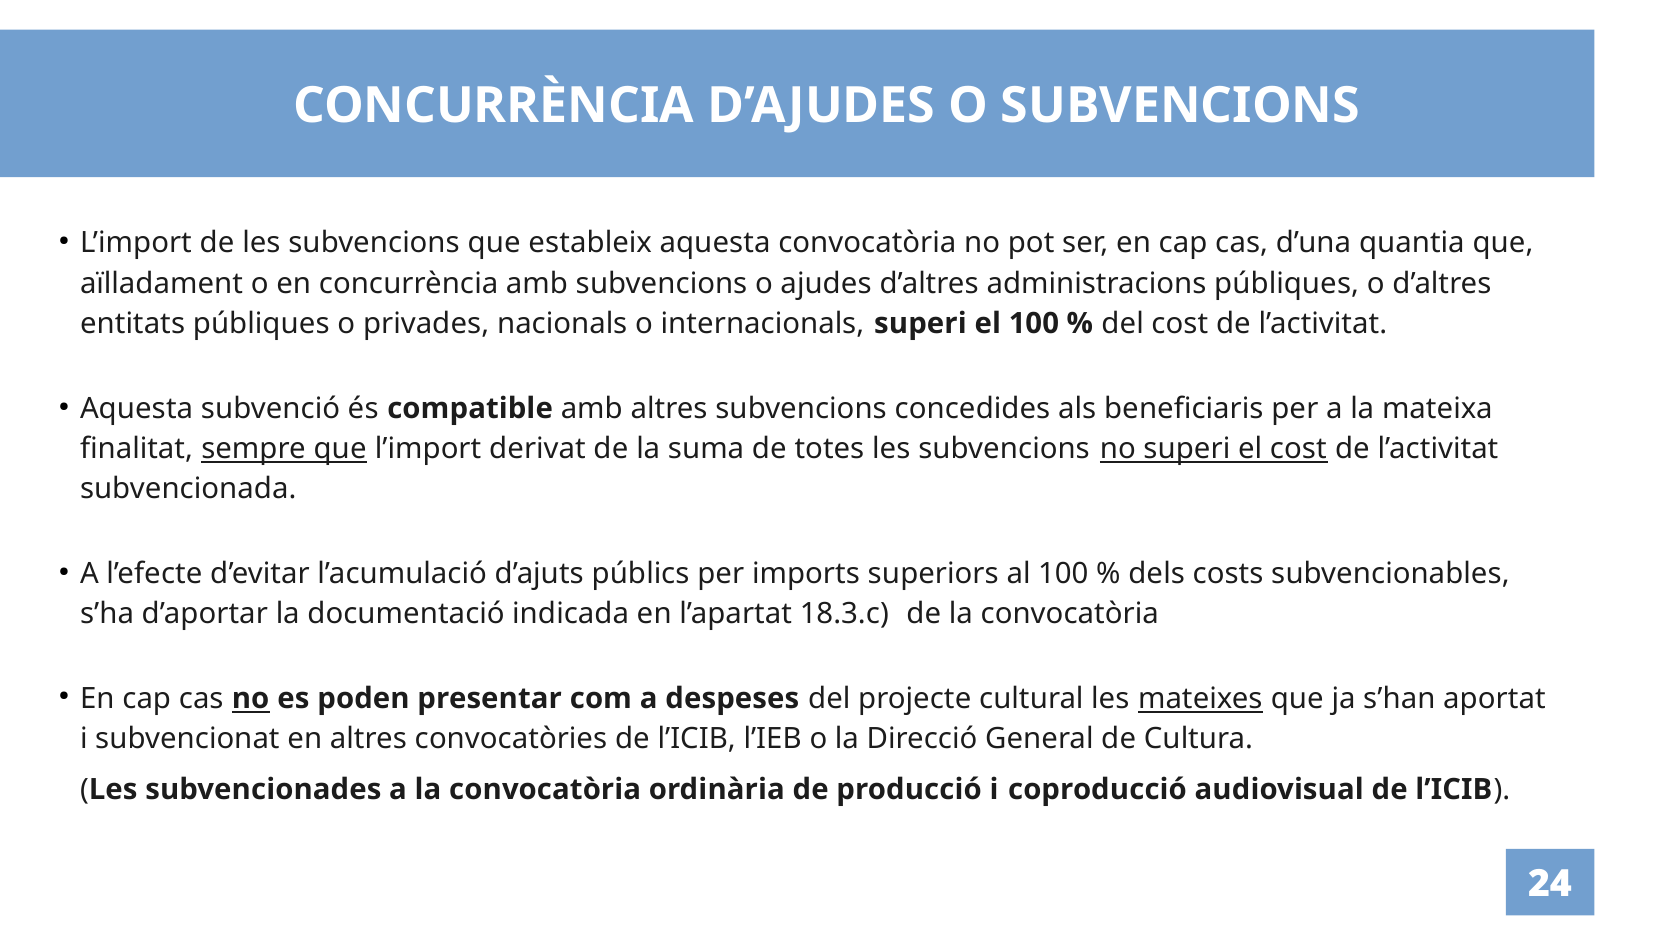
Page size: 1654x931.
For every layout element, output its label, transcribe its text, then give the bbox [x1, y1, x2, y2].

list L’import de les subvencions que estableix aquesta convocatòria no pot ser, en cap cas, d’una quantia que, aïlladament o en concurrència amb subvencions o ajudes d’altres administracions públiques, o d’altres entitats públiques o privades, nacionals o internacionals, superi el 100 % del cost de l’activitat. Aquesta subvenció és compatible amb altres subvencions concedides als beneficiaris per a la mateixa finalitat, sempre que l’import derivat de la suma de totes les subvencions no superi el cost de l’activitat subvencionada. A l’efecte d’evitar l’acumulació d’ajuts públics per imports superiors al 100 % dels costs subvencionables, s’ha d’aportar la documentació indicada en l’apartat 18.3.c) de la convocatòria En cap cas no es poden presentar com a despeses del projecte cultural les mateixes que ja s’han aportat i subvencionat en altres convocatòries de l’ICIB, l’IEB o la Direcció General de Cultura. (Les subvencionades a la convocatòria ordinària de producció i coproducció audiovisual de l’ICIB). [59, 221, 1561, 811]
title CONCURRÈNCIA D’AJUDES O SUBVENCIONS [59, 44, 1595, 163]
